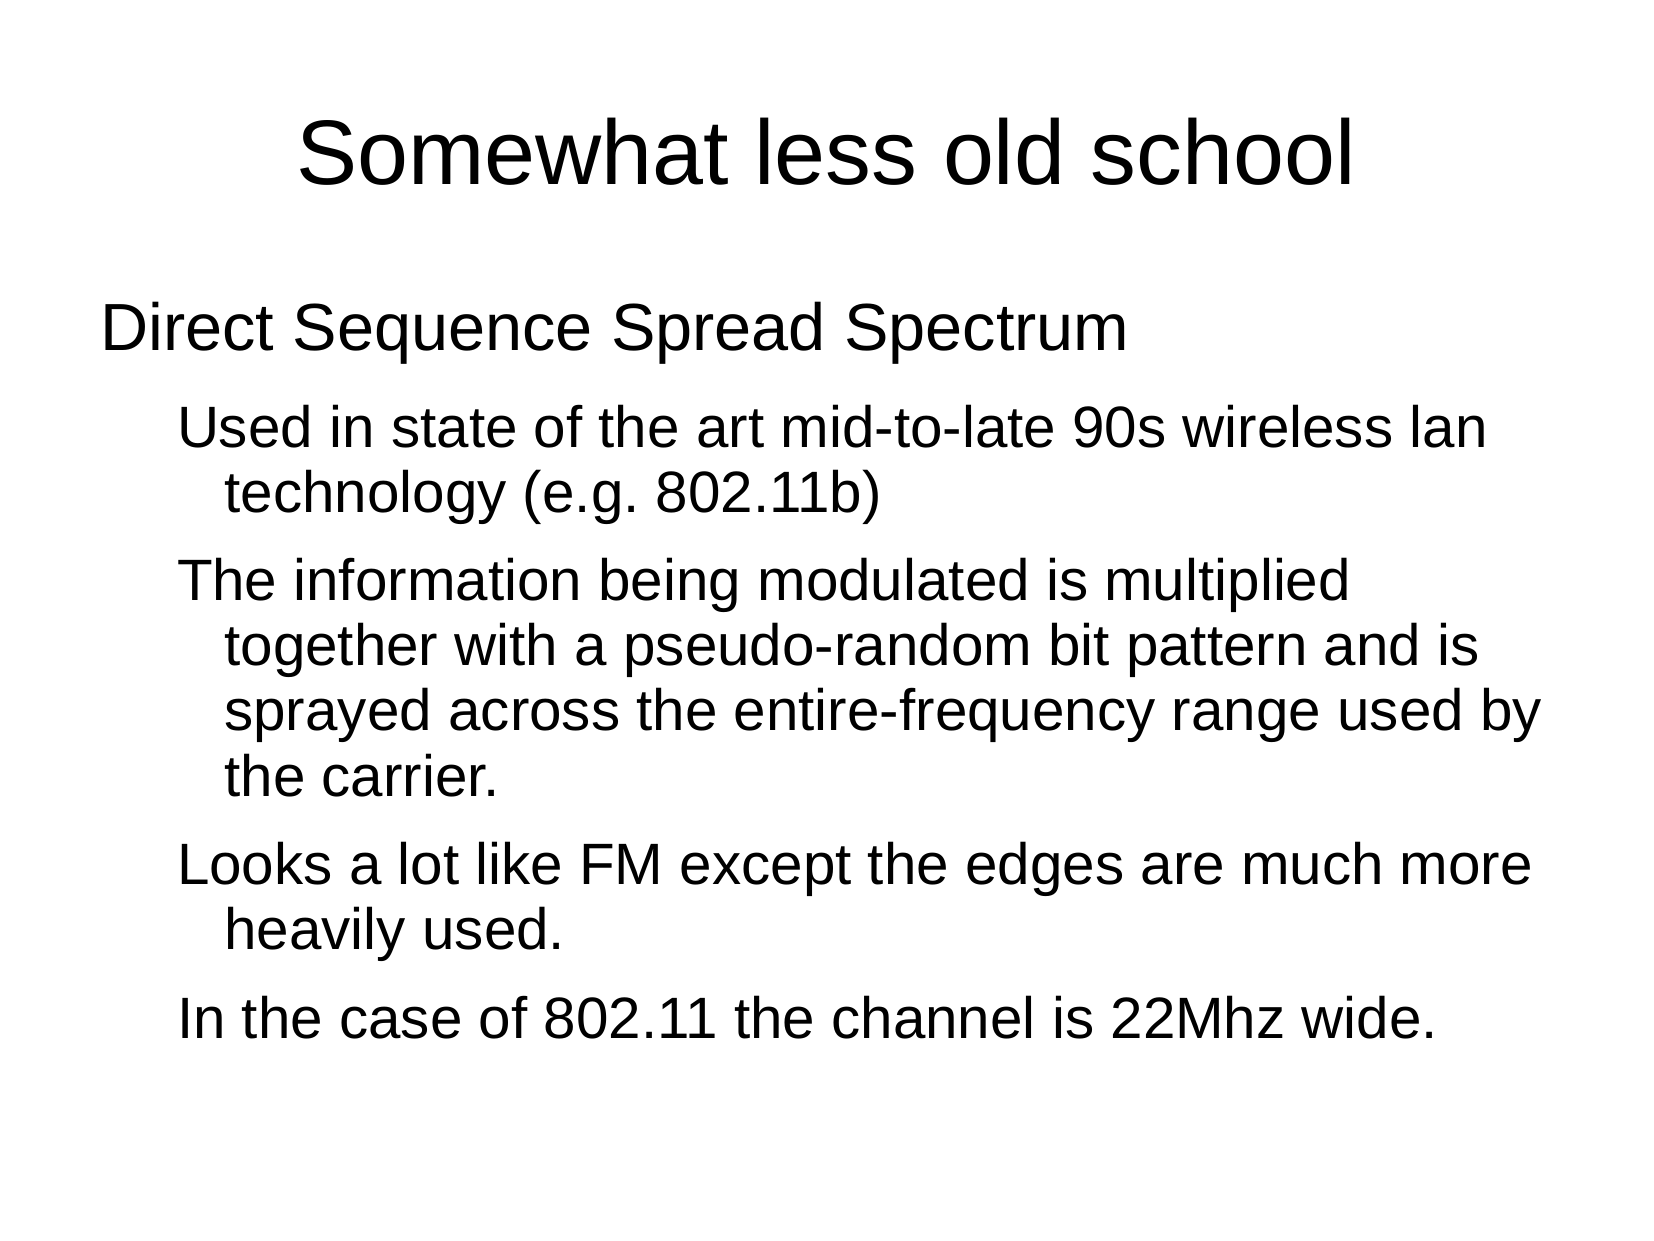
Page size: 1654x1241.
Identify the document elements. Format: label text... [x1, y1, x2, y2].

title Somewhat less old school [82, 56, 1571, 250]
list Direct Sequence Spread Spectrum Used in state of the art mid-to-late 90s wireless lan technology (e.g. 802.11b) The information being modulated is multiplied together with a pseudo-random bit pattern and is sprayed across the entire-frequency range used by the carrier. Looks a lot like FM except the edges are much more heavily used. In the case of 802.11 the channel is 22Mhz wide. [82, 290, 1571, 1094]
